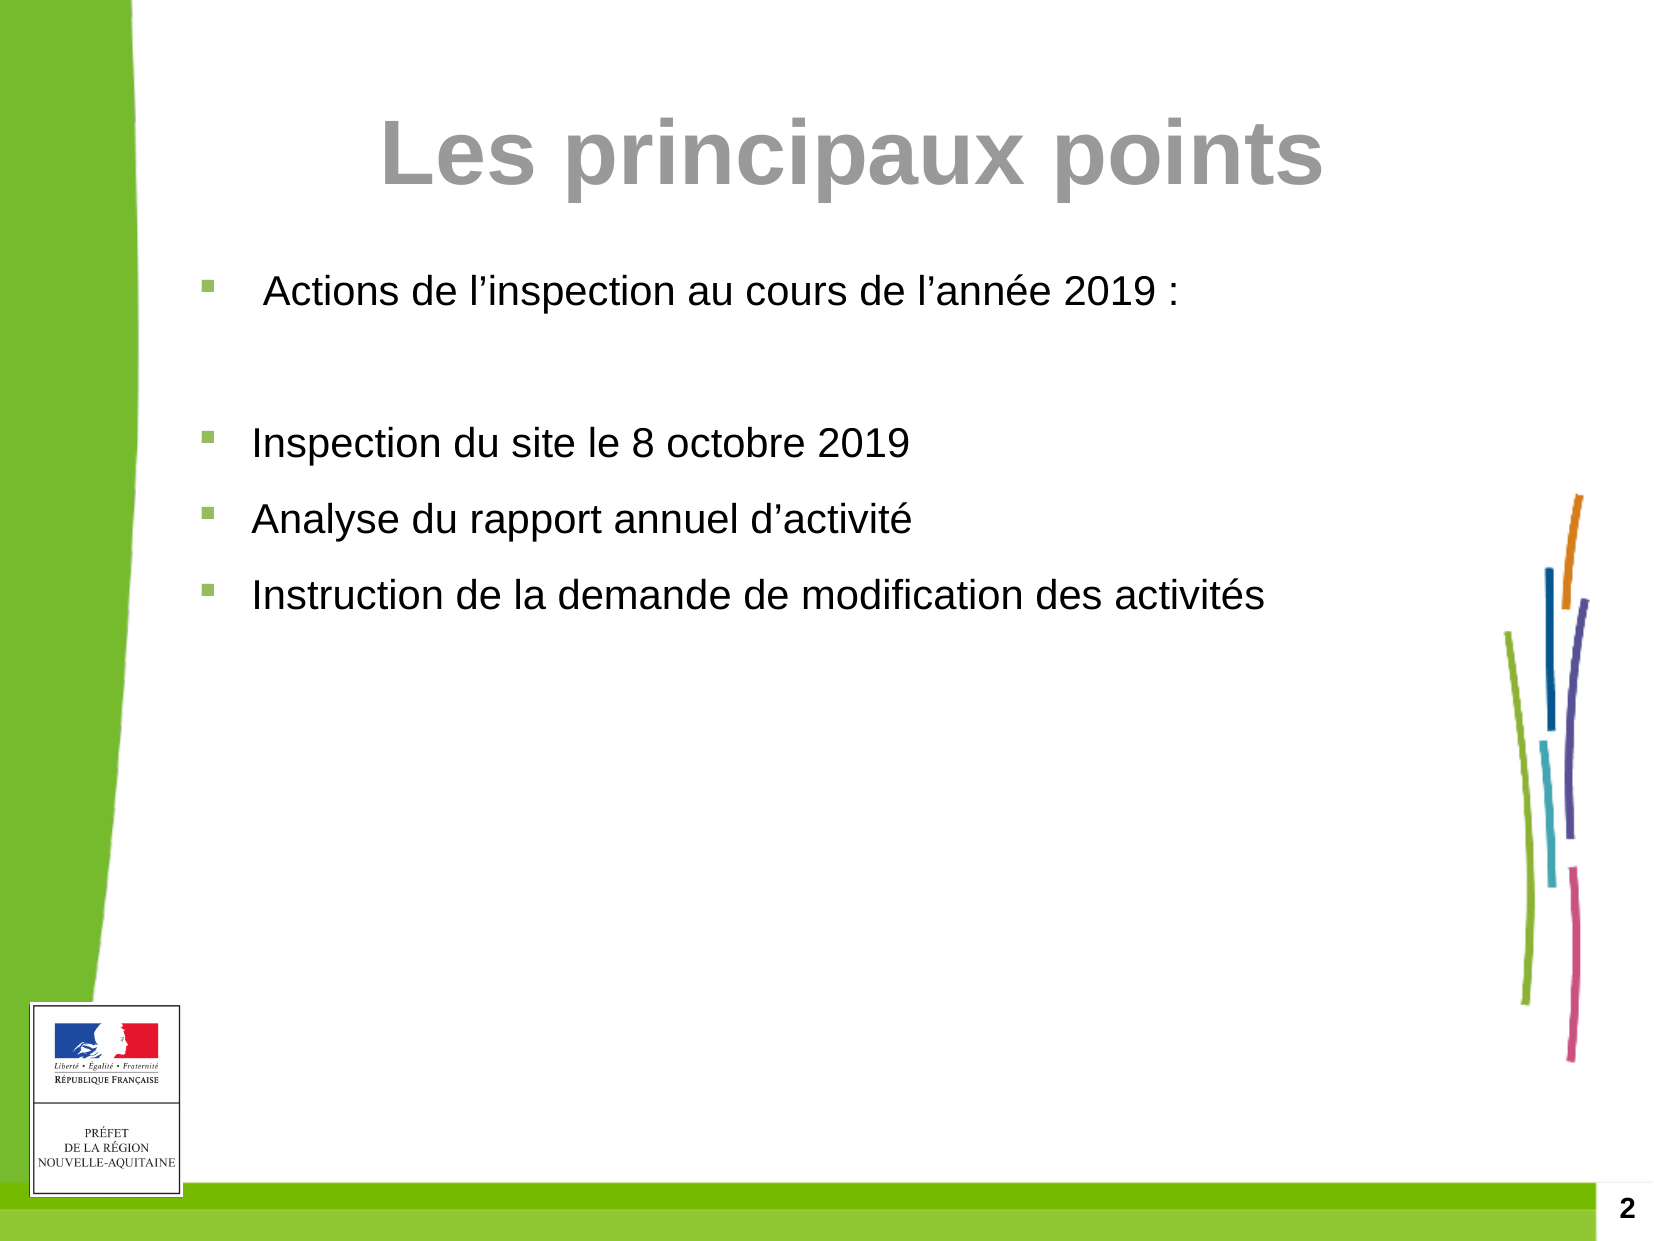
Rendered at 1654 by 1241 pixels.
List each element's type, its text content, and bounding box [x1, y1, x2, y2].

title Les principaux points [136, 56, 1571, 250]
picture [0, 0, 1654, 1241]
list Actions de l’inspection au cours de l’année 2019 : Inspection du site le 8 octobre 2019 Analyse du rapport annuel d’activité Instruction de la demande de modification des activités [180, 267, 1510, 1087]
